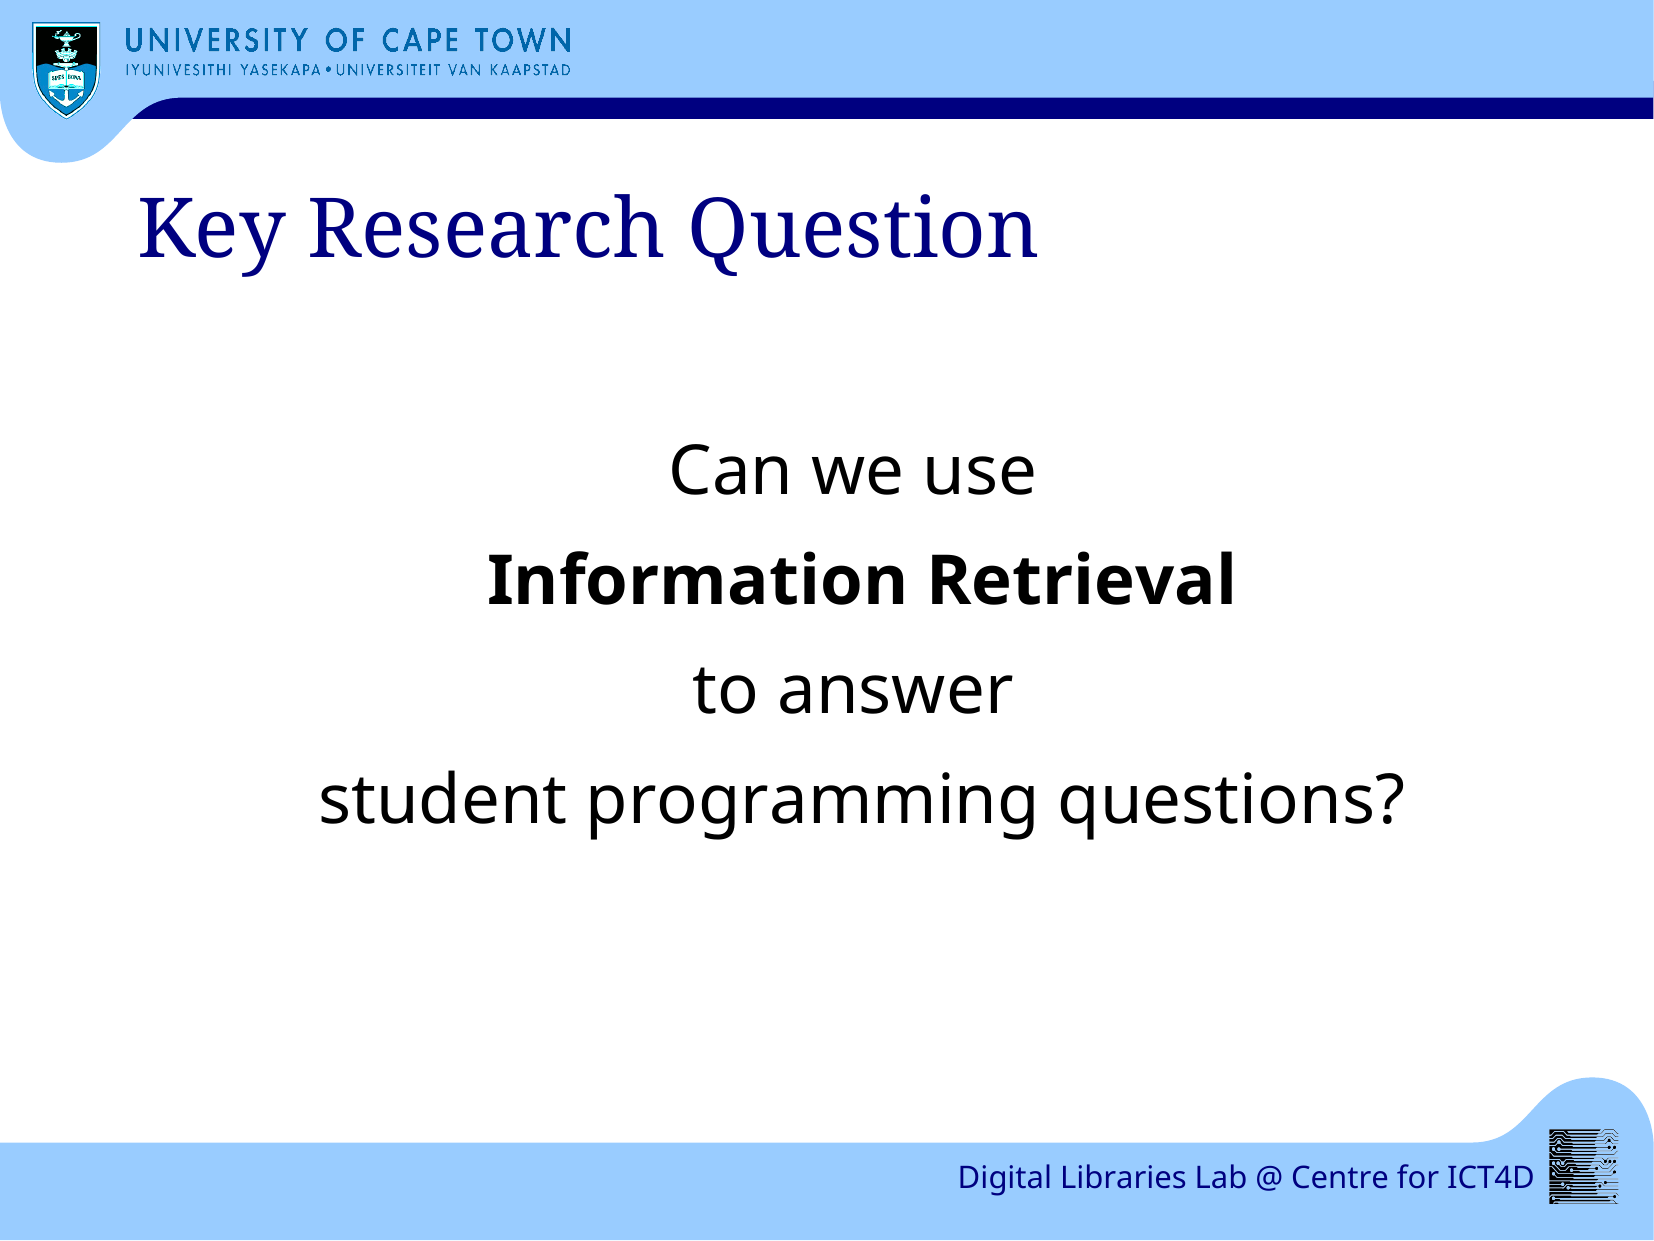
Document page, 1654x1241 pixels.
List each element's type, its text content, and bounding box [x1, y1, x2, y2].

picture [32, 22, 101, 120]
subtitle Can we use Information Retrieval to answer student programming questions? [128, 326, 1597, 938]
picture [1549, 1129, 1619, 1204]
picture [122, 25, 573, 78]
title Key Research Question [137, 155, 1598, 296]
